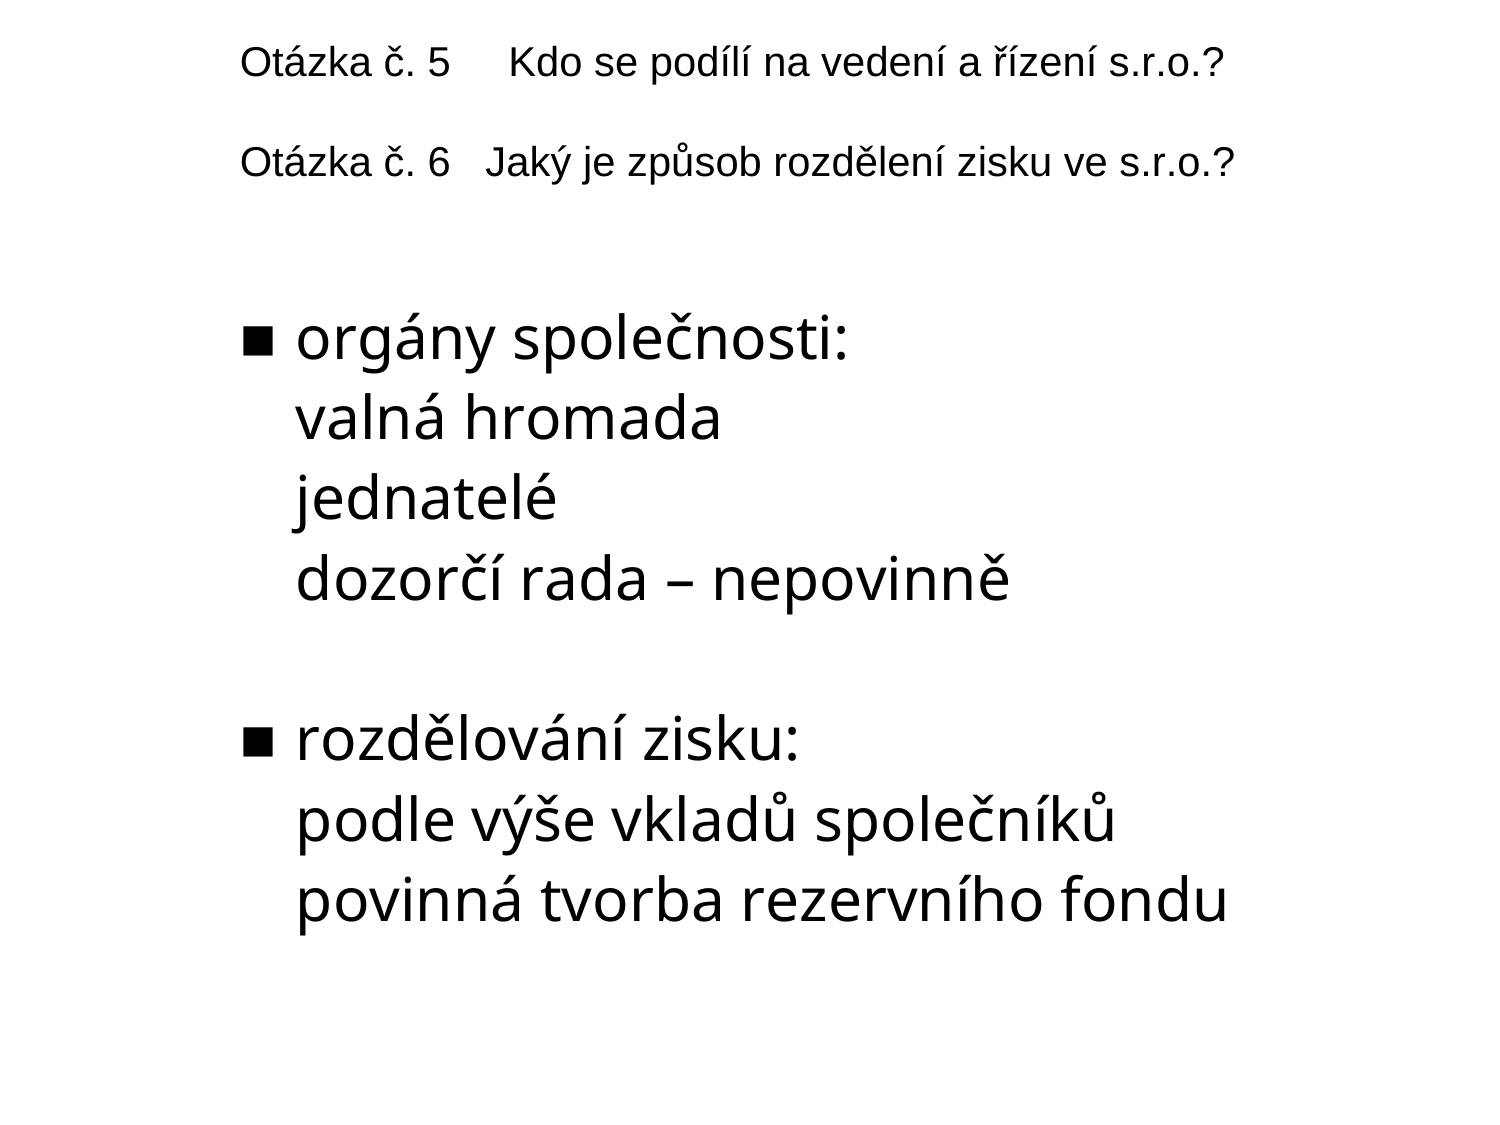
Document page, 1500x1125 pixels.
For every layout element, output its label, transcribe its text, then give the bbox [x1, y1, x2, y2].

list ■ orgány společnosti: valná hromada jednatelé dozorčí rada – nepovinně ■ rozdělování zisku: podle výše vkladů společníků povinná tvorba rezervního fondu [224, 299, 1425, 975]
title Otázka č. 5 Kdo se podílí na vedení a řízení s.r.o.? Otázka č. 6 Jaký je způsob rozdělení zisku ve s.r.o.? [224, 26, 1425, 237]
